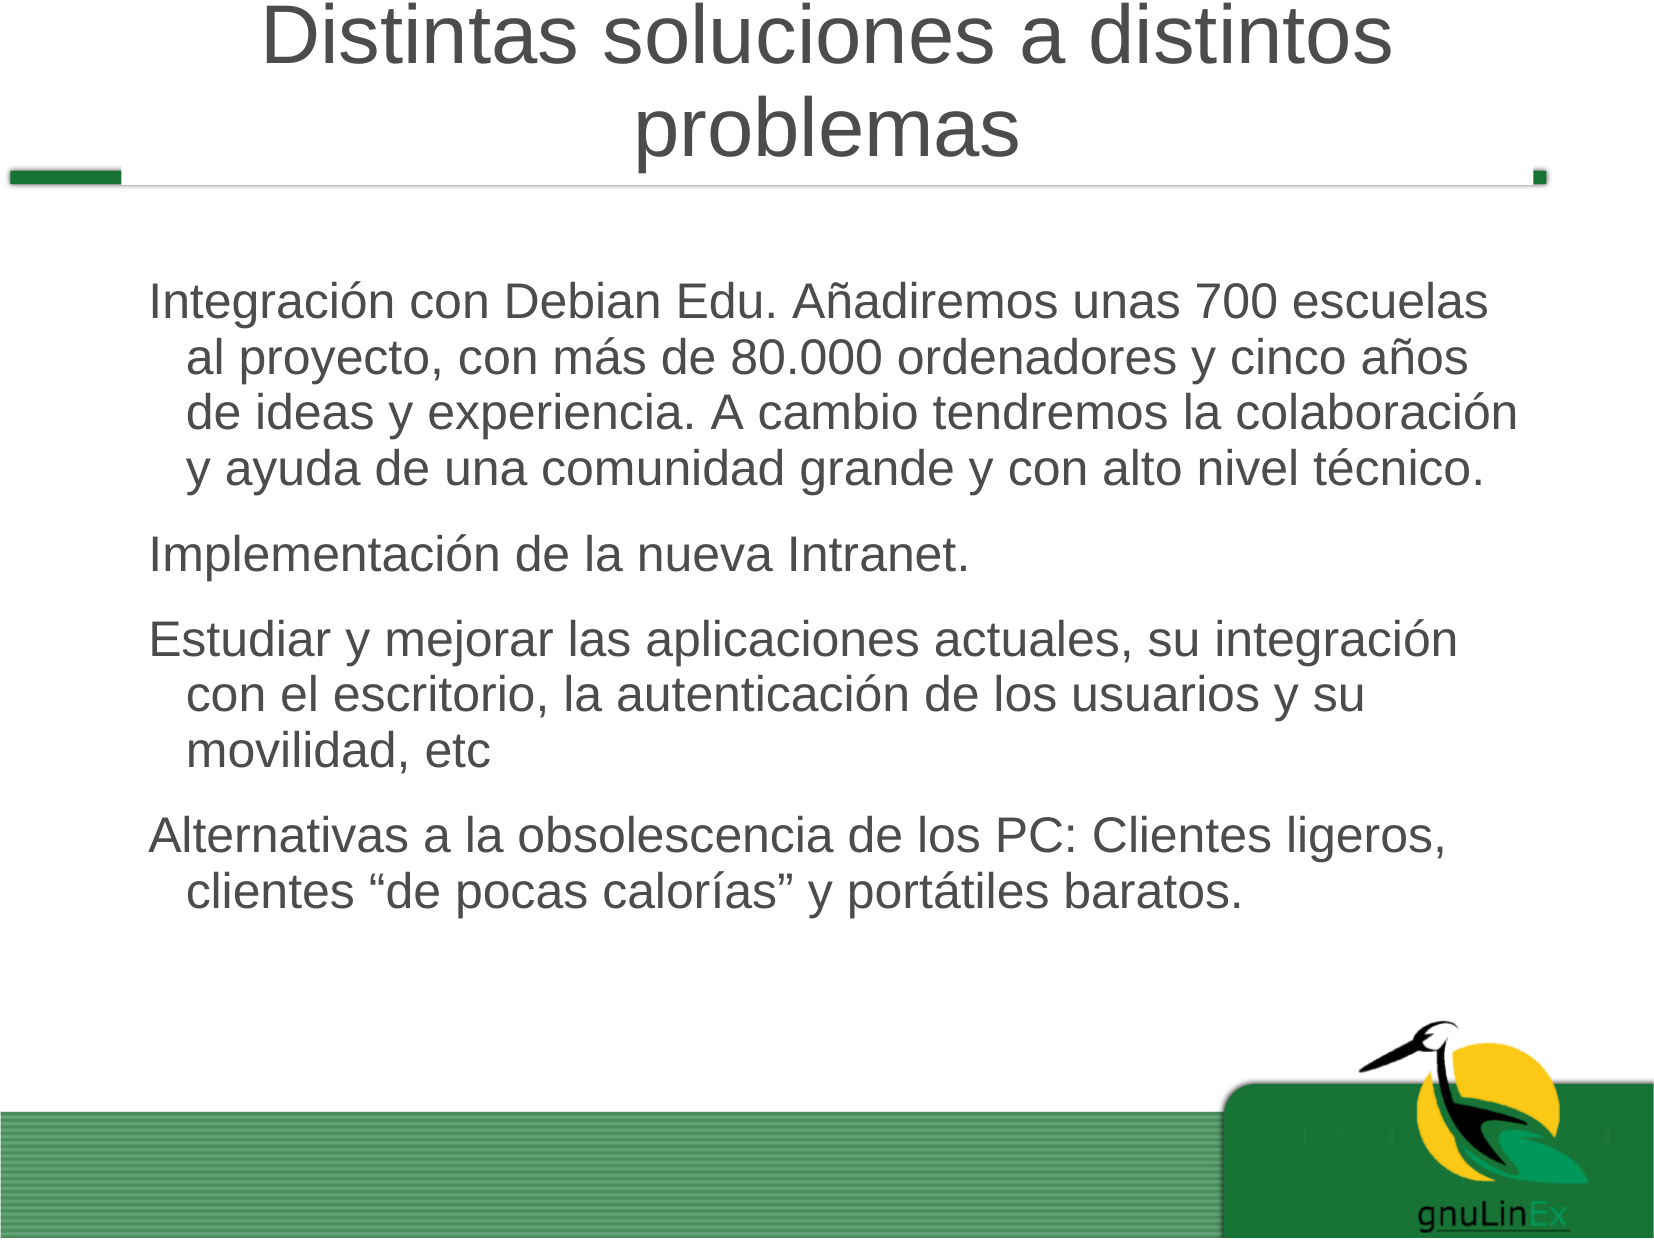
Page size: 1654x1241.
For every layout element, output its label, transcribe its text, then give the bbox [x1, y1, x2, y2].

picture [0, 0, 1654, 1238]
list Integración con Debian Edu. Añadiremos unas 700 escuelas al proyecto, con más de 80.000 ordenadores y cinco años de ideas y experiencia. A cambio tendremos la colaboración y ayuda de una comunidad grande y con alto nivel técnico. Implementación de la nueva Intranet. Estudiar y mejorar las aplicaciones actuales, su integración con el escritorio, la autenticación de los usuarios y su movilidad, etc Alternativas a la obsolescencia de los PC: Clientes ligeros, clientes “de pocas calorías” y portátiles baratos. [110, 273, 1523, 1044]
title Distintas soluciones a distintos problemas [121, 0, 1534, 185]
